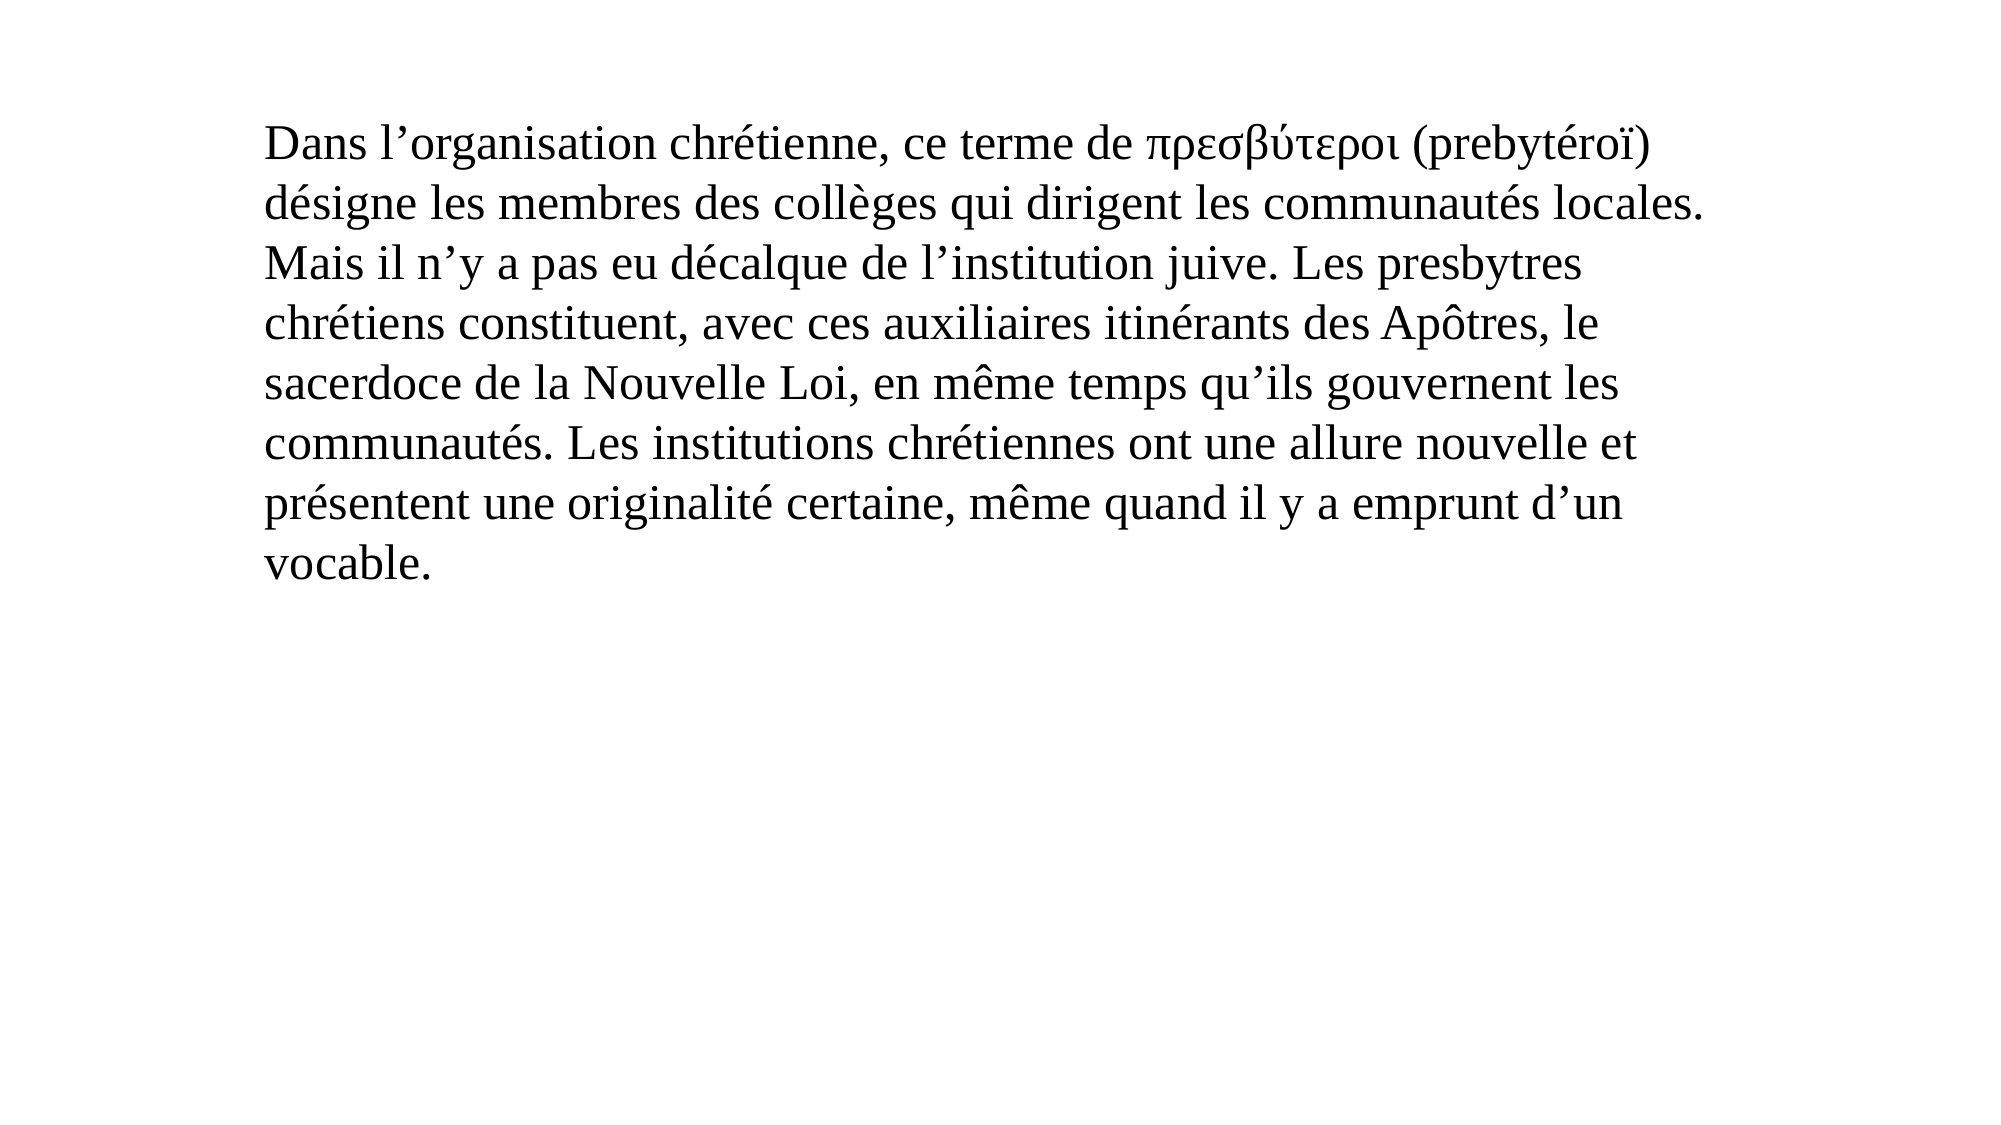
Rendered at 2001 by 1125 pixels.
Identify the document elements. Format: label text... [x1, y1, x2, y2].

text_box Dans l’organisation chrétienne, ce terme de πρεσβύτεροι (prebytéroï) désigne les membres des collèges qui dirigent les communautés locales. Mais il n’y a pas eu décalque de l’institution juive. Les presbytres chrétiens constituent, avec ces auxiliaires itinérants des Apôtres, le sacerdoce de la Nouvelle Loi, en même temps qu’ils gouvernent les communautés. Les institutions chrétiennes ont une allure nouvelle et présentent une originalité certaine, même quand il y a emprunt d’un vocable. [249, 101, 1750, 663]
